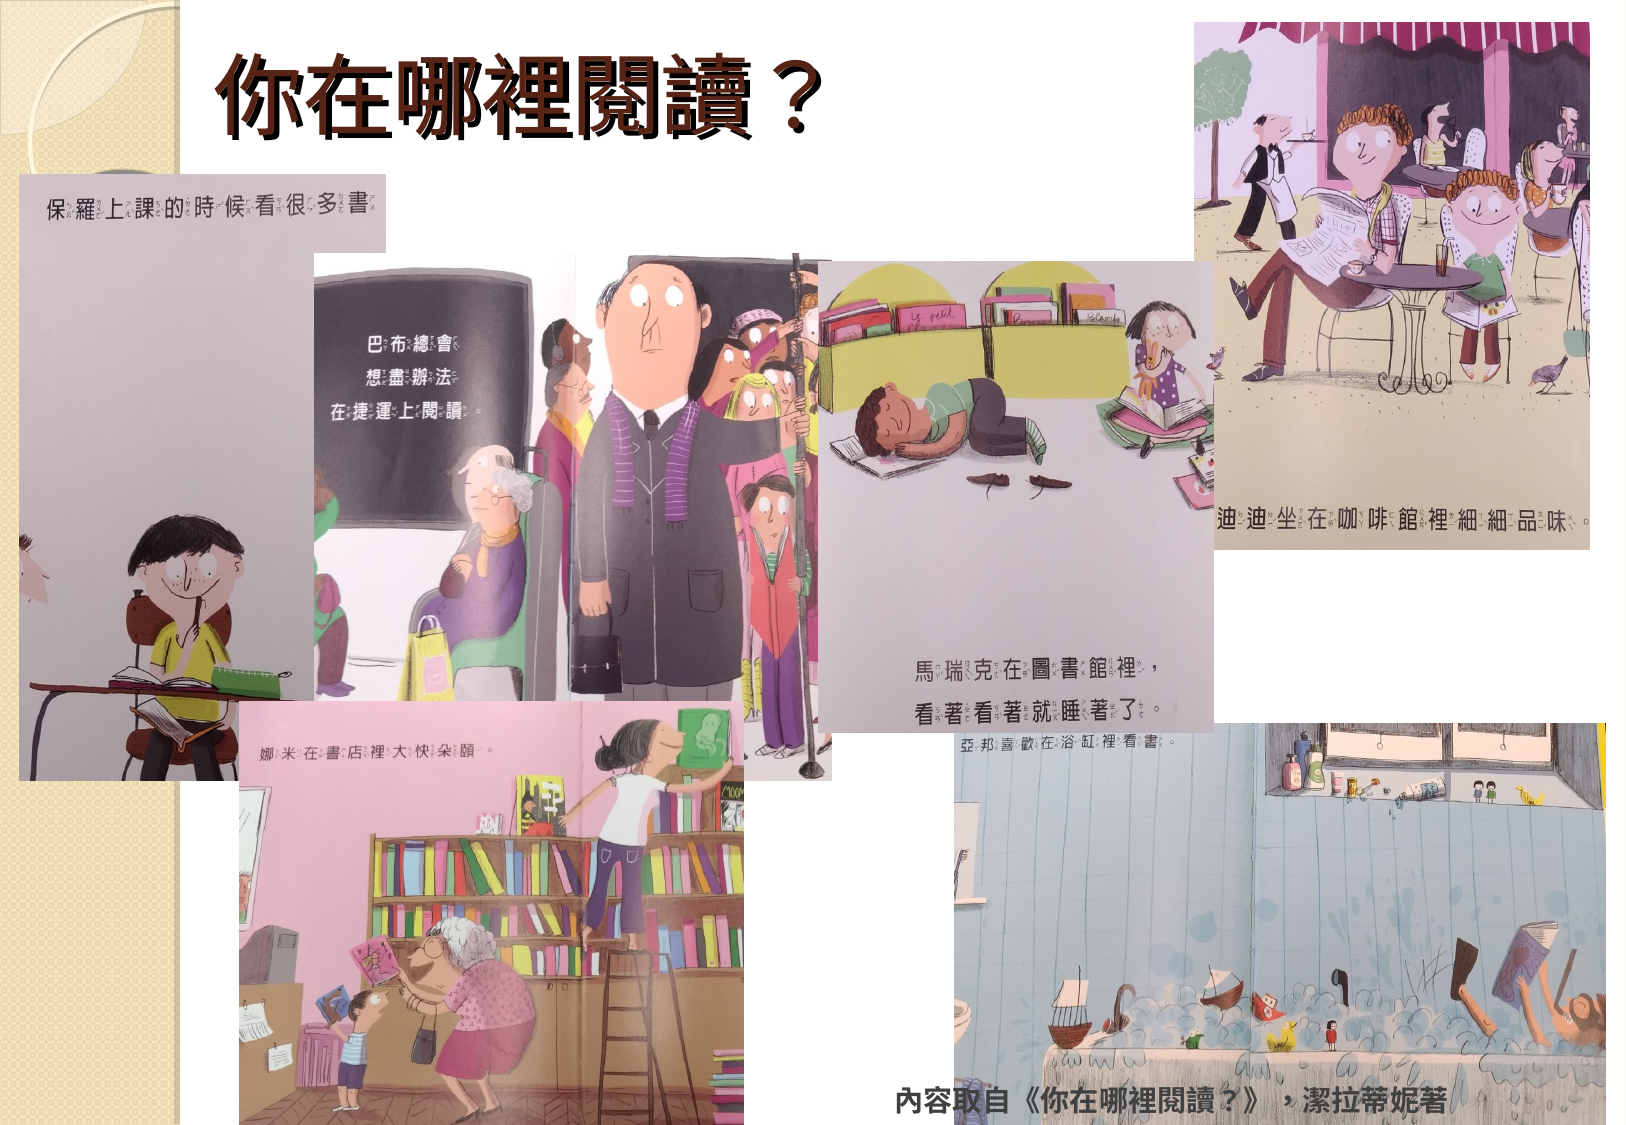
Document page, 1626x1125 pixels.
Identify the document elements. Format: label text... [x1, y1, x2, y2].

picture [19, 22, 1606, 1125]
text_box 內容取自《你在哪裡閱讀?》，潔拉蒂妮著 [753, 1074, 1590, 1125]
title 你在哪裡閱讀？ [198, 30, 1194, 154]
